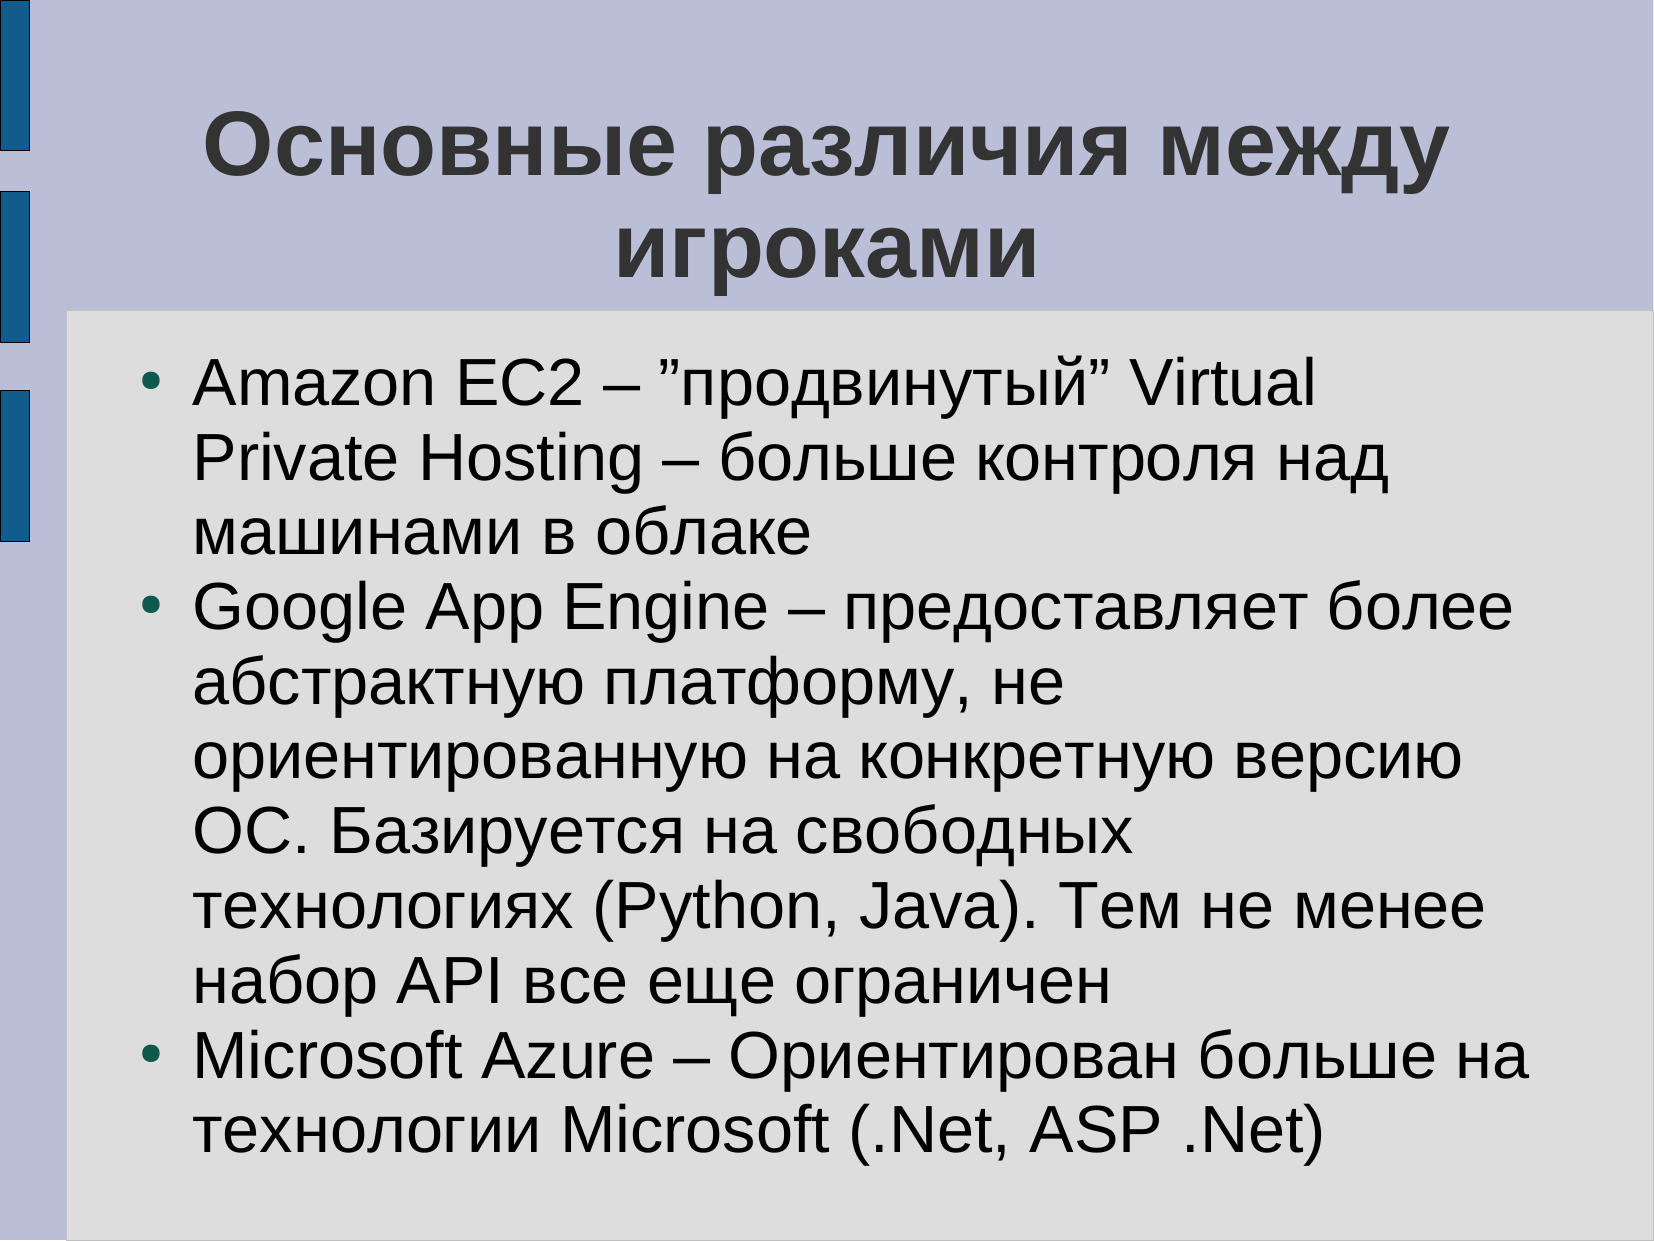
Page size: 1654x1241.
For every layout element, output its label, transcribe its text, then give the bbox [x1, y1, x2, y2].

title Основные различия между игроками [121, 92, 1534, 298]
list Amazon EC2 – ”продвинутый” Virtual Private Hosting – больше контроля над машинами в облаке Google App Engine – предоставляет более абстрактную платформу, не ориентированную на конкретную версию ОС. Базируется на свободных технологиях (Python, Java). Тем не менее набор API все еще ограничен Microsoft Azure – Ориентирован больше на технологии Microsoft (.Net, ASP .Net) [121, 344, 1534, 1168]
